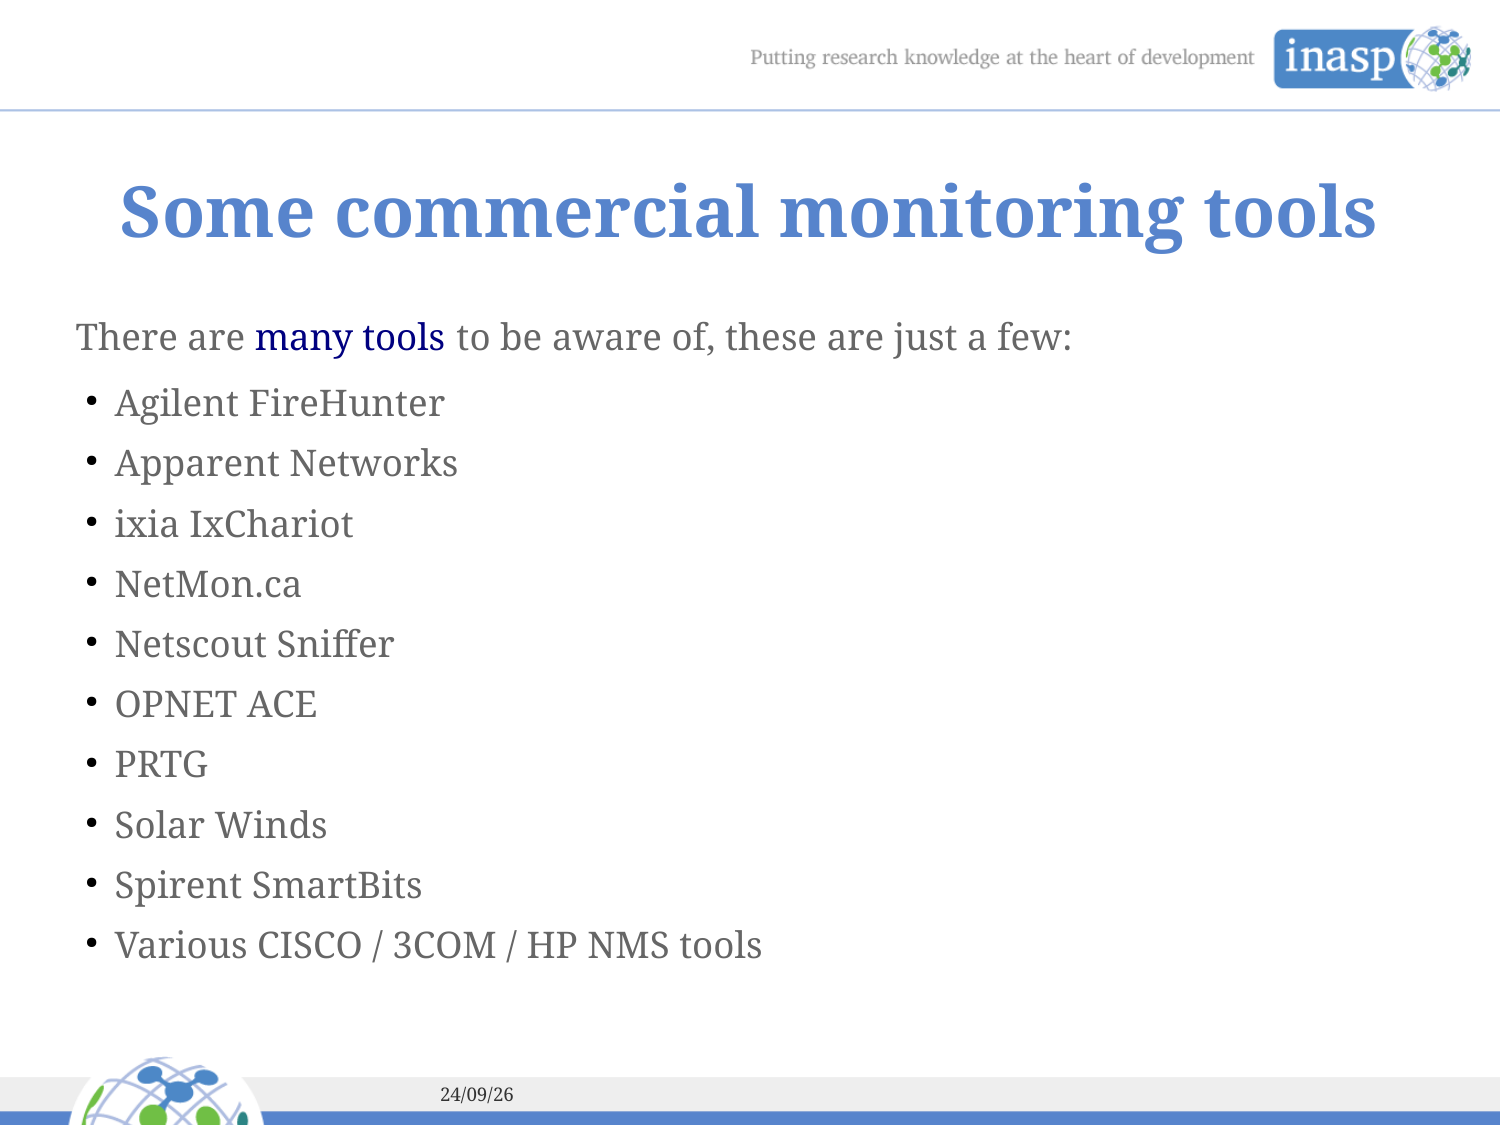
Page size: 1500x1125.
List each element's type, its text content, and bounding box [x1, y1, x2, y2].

list There are many tools to be aware of, these are just a few: Agilent FireHunter Apparent Networks ixia IxChariot NetMon.ca Netscout Sniffer OPNET ACE PRTG Solar Winds Spirent SmartBits Various CISCO / 3COM / HP NMS tools [75, 313, 1426, 967]
picture [0, 0, 1500, 1125]
title Some commercial monitoring tools [75, 129, 1426, 313]
